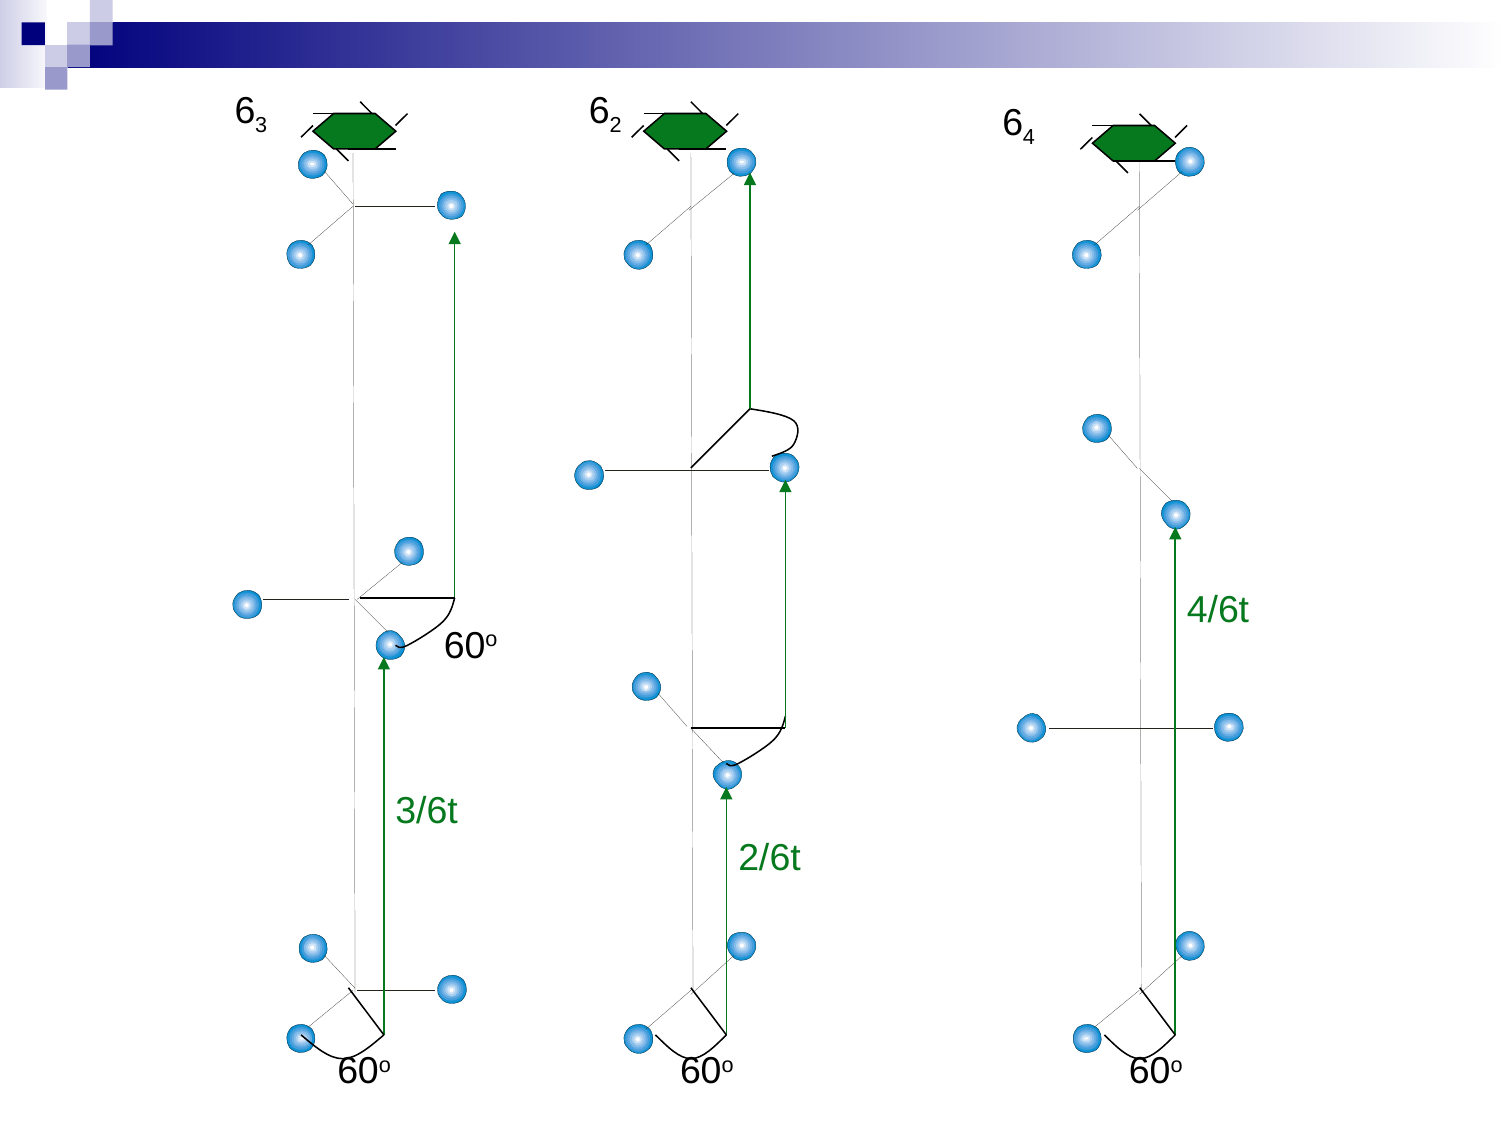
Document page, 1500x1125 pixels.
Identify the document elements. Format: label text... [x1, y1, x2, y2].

text_box 4/6t [1172, 577, 1265, 639]
text_box 3/6t [380, 778, 473, 839]
text_box [312, 113, 396, 149]
text_box 60o [665, 1038, 749, 1099]
text_box [1092, 125, 1176, 161]
text_box 2/6t [723, 825, 816, 886]
chart [230, 144, 1247, 1058]
text_box 60o [1114, 1038, 1198, 1125]
chart [1175, 639, 1247, 1058]
text_box 60o [429, 612, 513, 719]
text_box 60o [322, 1038, 406, 1099]
text_box 62 [574, 78, 637, 145]
text_box 63 [219, 78, 283, 145]
text_box [643, 113, 727, 149]
text_box 64 [987, 90, 1050, 157]
